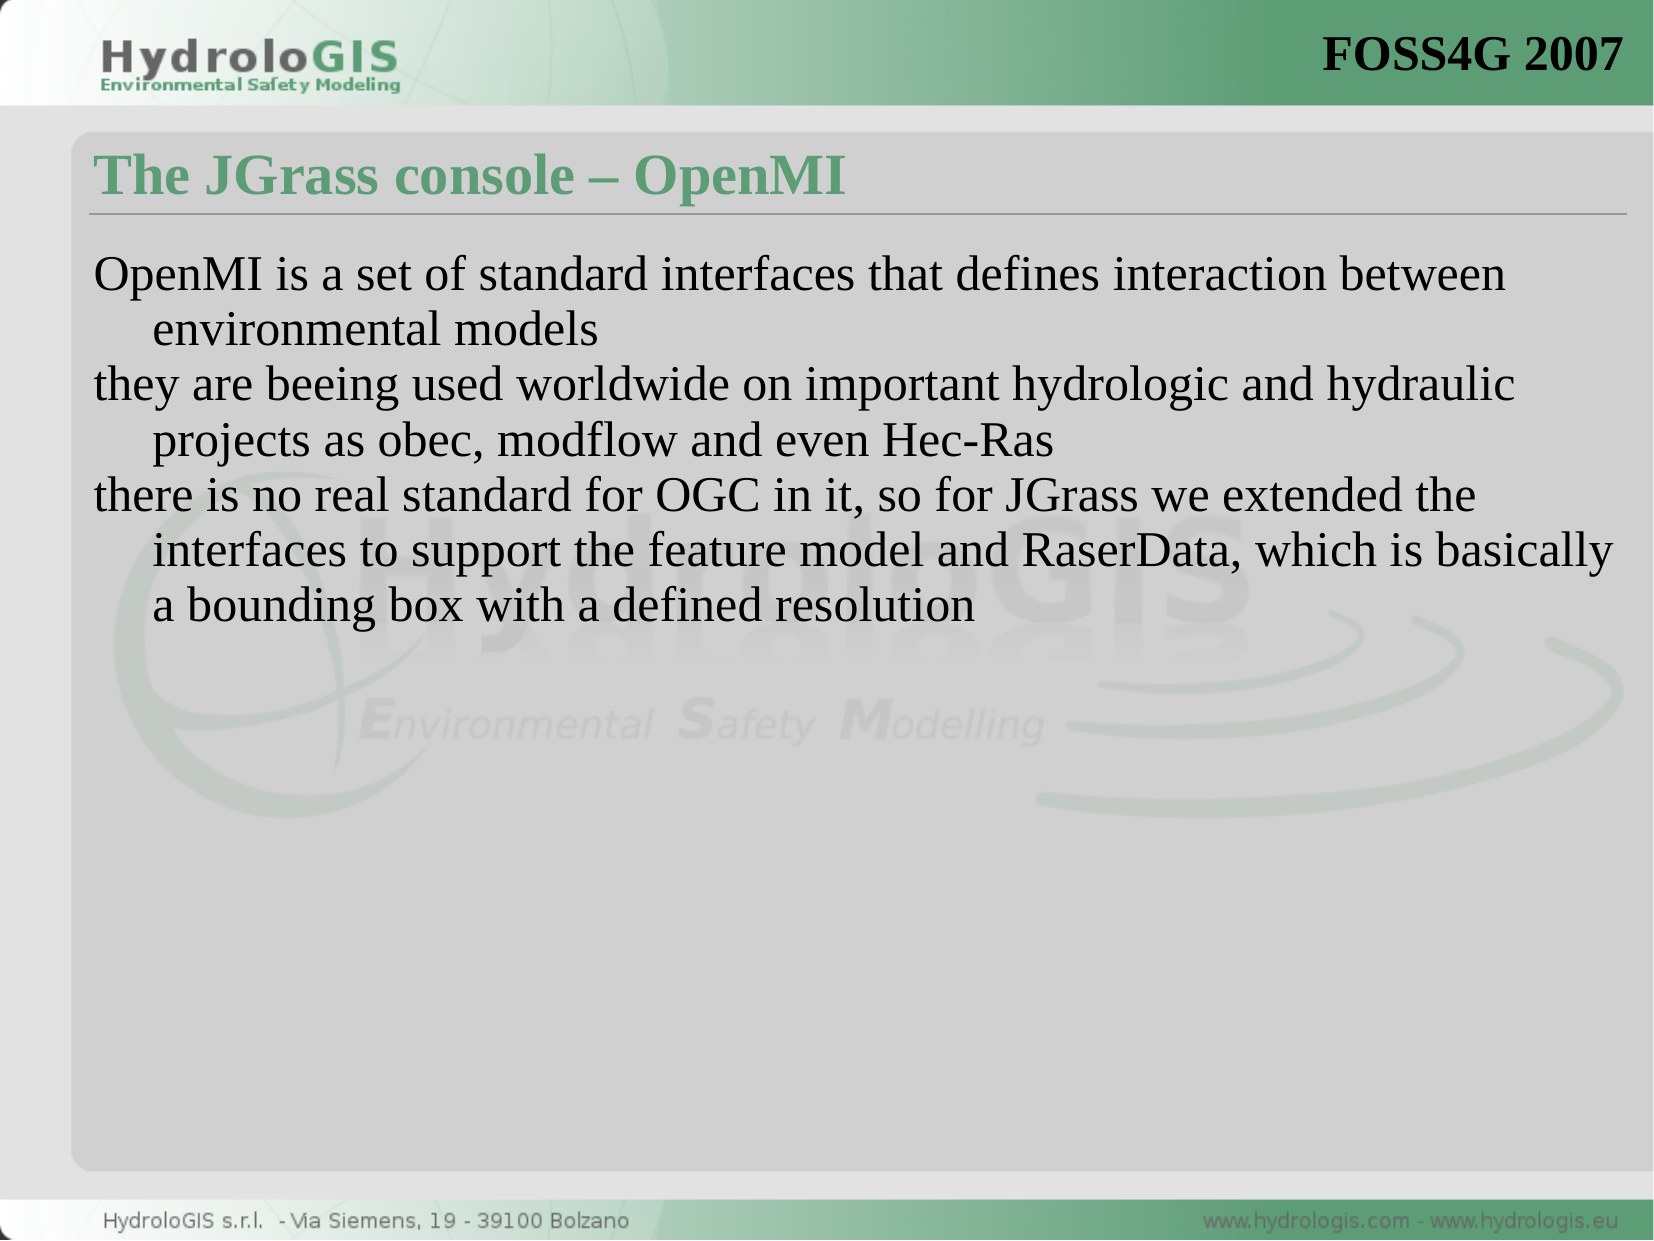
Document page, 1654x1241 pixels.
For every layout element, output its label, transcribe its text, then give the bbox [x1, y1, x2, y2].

text_box OpenMI is a set of standard interfaces that defines interaction between environmental models they are beeing used worldwide on important hydrologic and hydraulic projects as obec, modflow and even Hec-Ras there is no real standard for OGC in it, so for JGrass we extended the interfaces to support the feature model and RaserData, which is basically a bounding box with a defined resolution [93, 245, 1619, 643]
picture [0, 0, 1654, 1240]
title The JGrass console – OpenMI [93, 134, 1600, 215]
